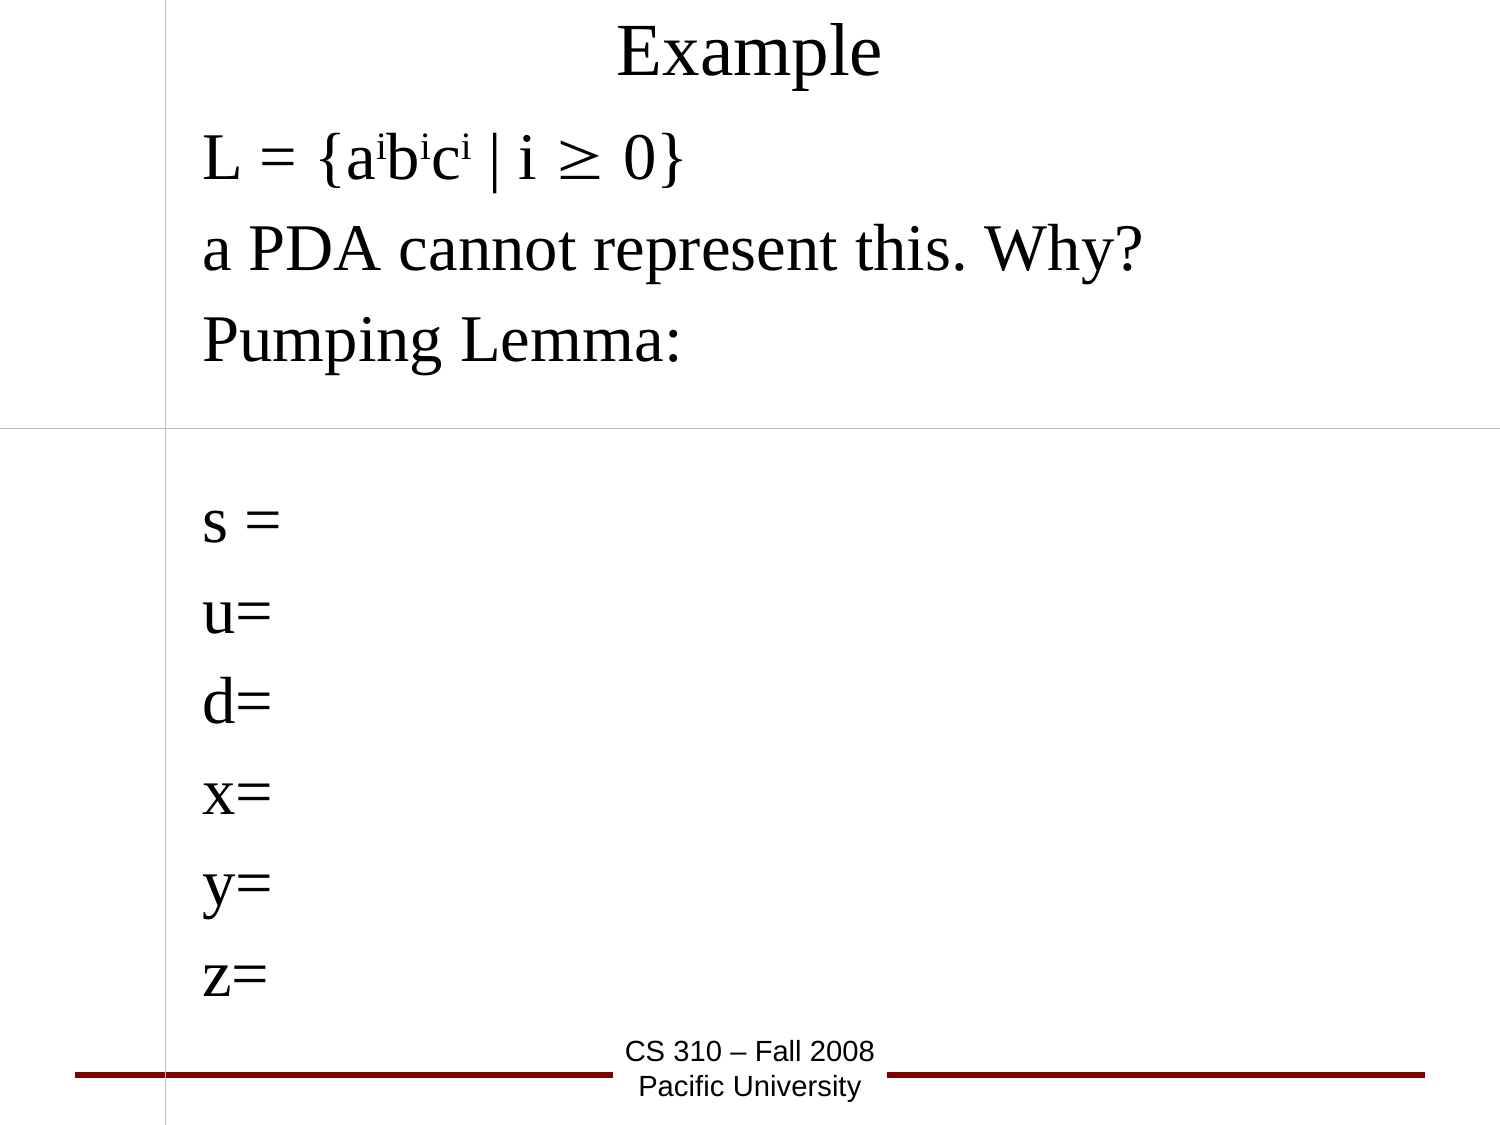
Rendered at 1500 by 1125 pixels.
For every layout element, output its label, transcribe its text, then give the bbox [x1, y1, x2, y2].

title Example [112, 0, 1388, 100]
list L = {aibici | i  0} a PDA cannot represent this. Why? Pumping Lemma: s = u= d= x= y= z= [187, 112, 1388, 1027]
